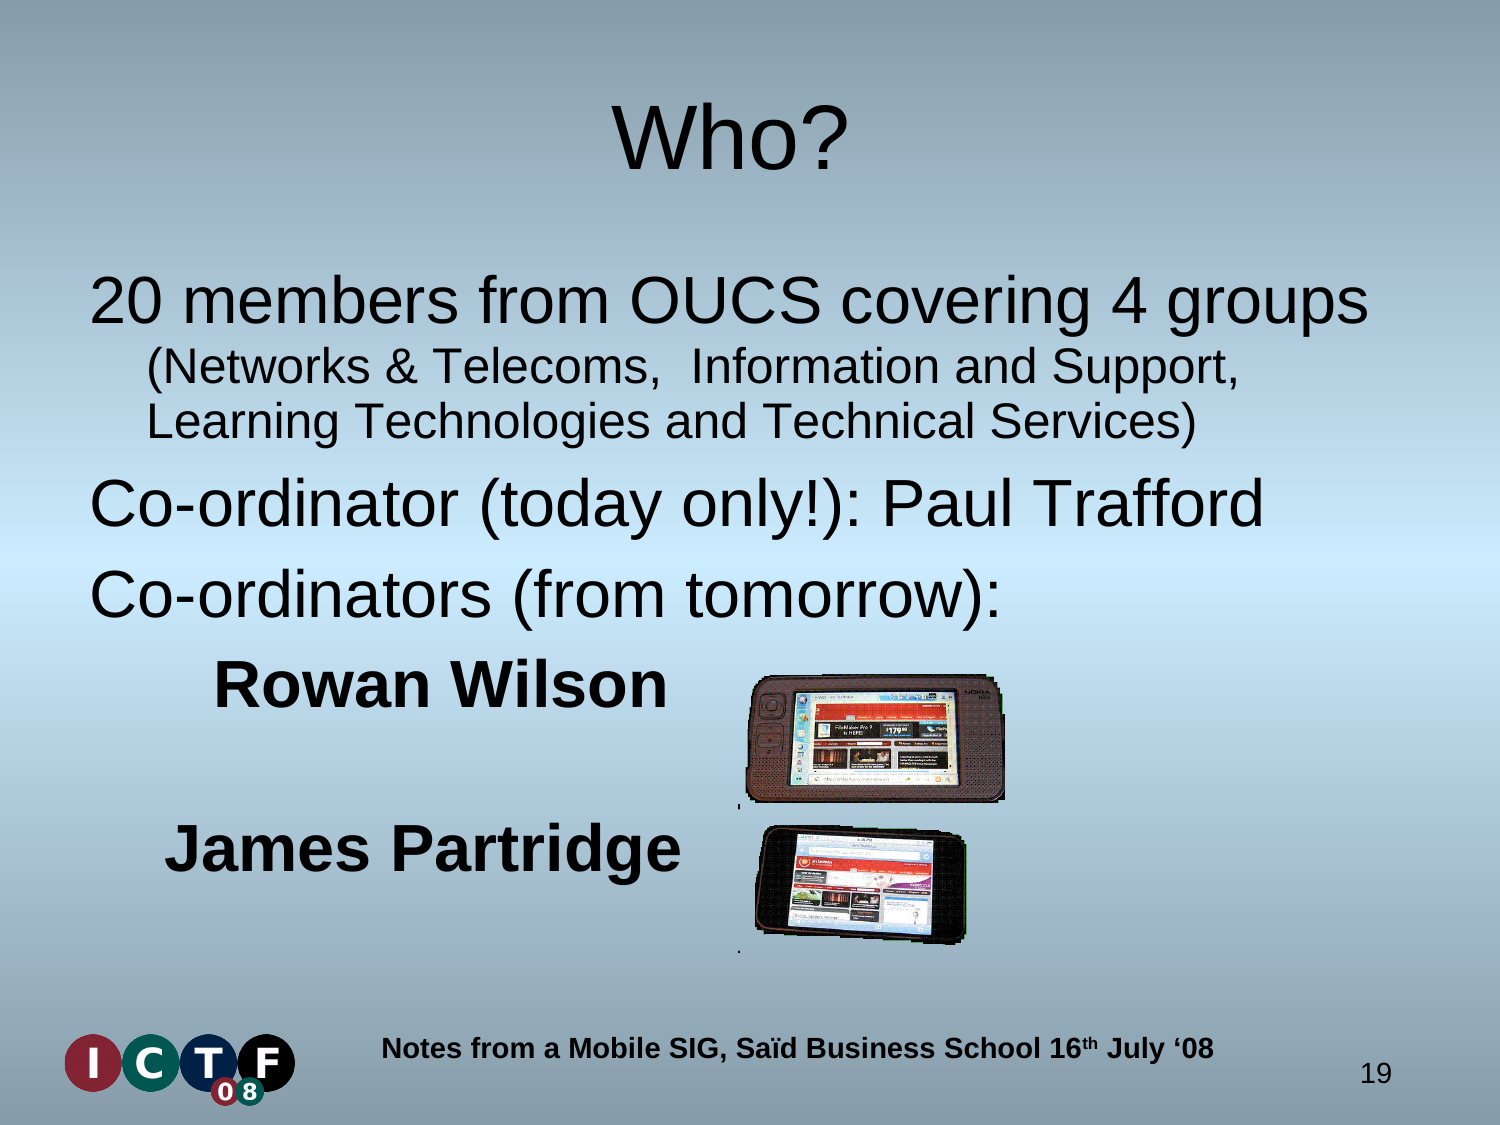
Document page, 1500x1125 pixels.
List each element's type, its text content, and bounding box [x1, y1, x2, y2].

list 20 members from OUCS covering 4 groups (Networks & Telecoms, Information and Support, Learning Technologies and Technical Services) Co-ordinator (today only!): Paul Trafford Co-ordinators (from tomorrow): Rowan Wilson James Partridge [75, 255, 1426, 965]
title Who? [230, 74, 1258, 201]
picture [64, 1034, 295, 1106]
picture [738, 667, 1012, 953]
